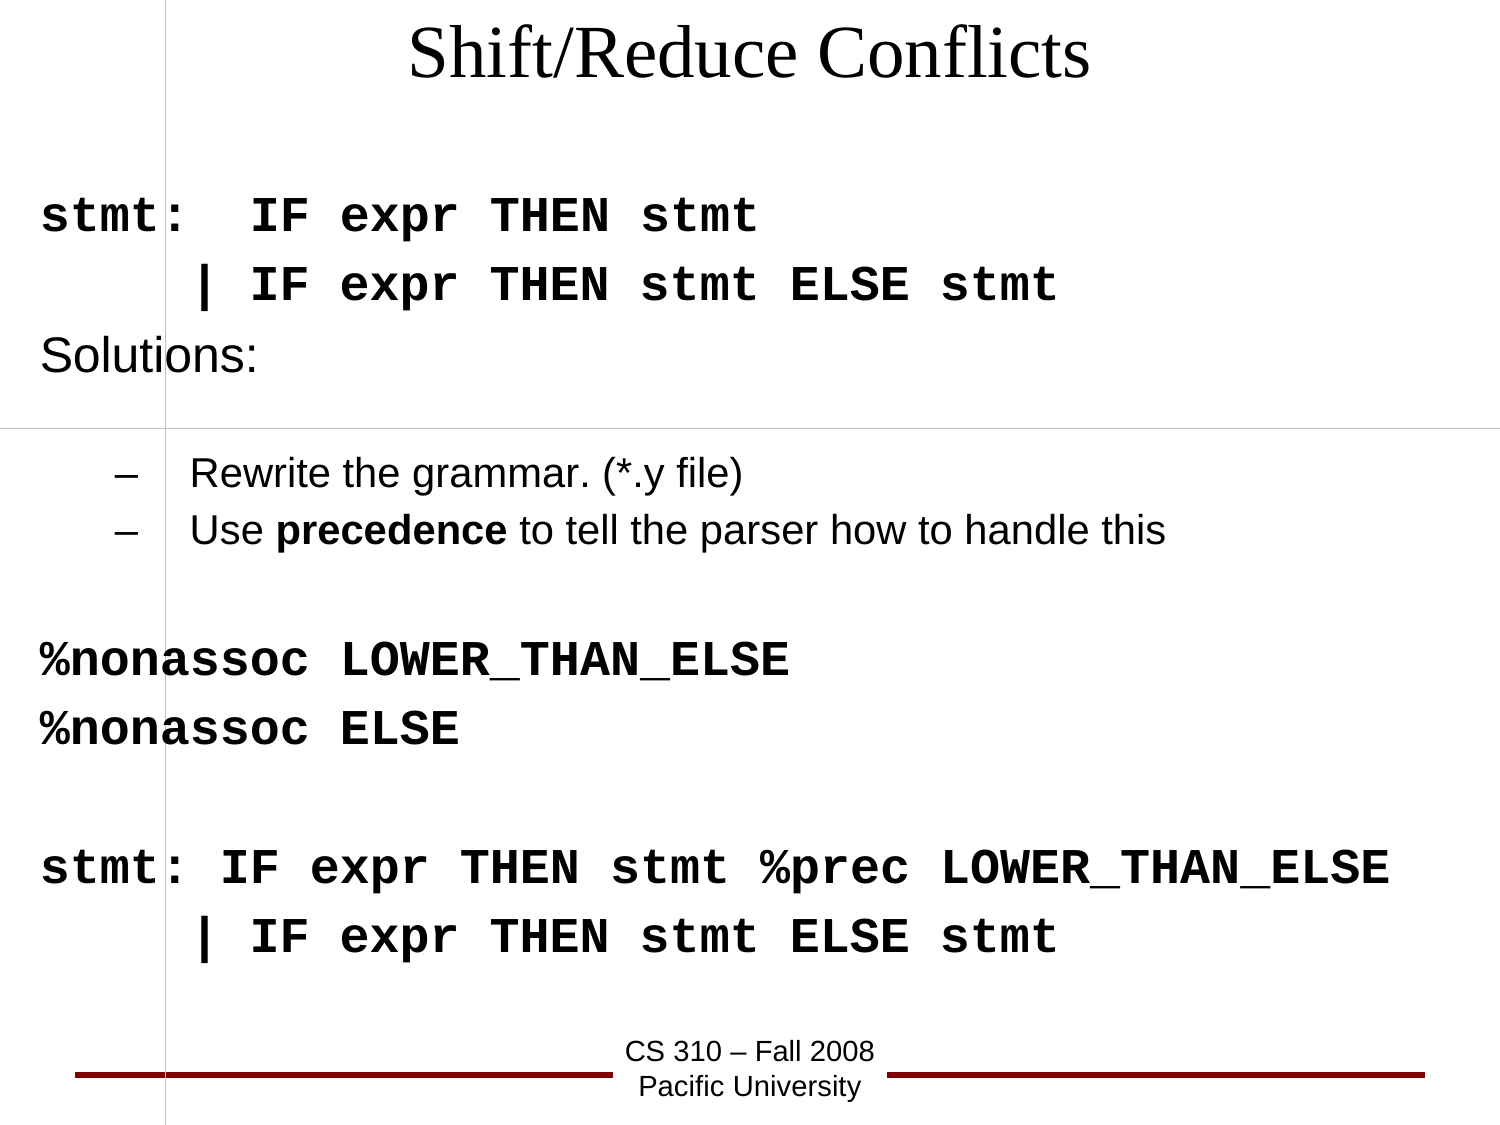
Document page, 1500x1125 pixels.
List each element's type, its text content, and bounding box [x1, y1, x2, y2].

title Shift/Reduce Conflicts [112, 2, 1388, 103]
list stmt: IF expr THEN stmt | IF expr THEN stmt ELSE stmt Solutions: Rewrite the grammar. (*.y file) Use precedence to tell the parser how to handle this %nonassoc LOWER_THAN_ELSE %nonassoc ELSE stmt: IF expr THEN stmt %prec LOWER_THAN_ELSE | IF expr THEN stmt ELSE stmt [24, 112, 1476, 1067]
